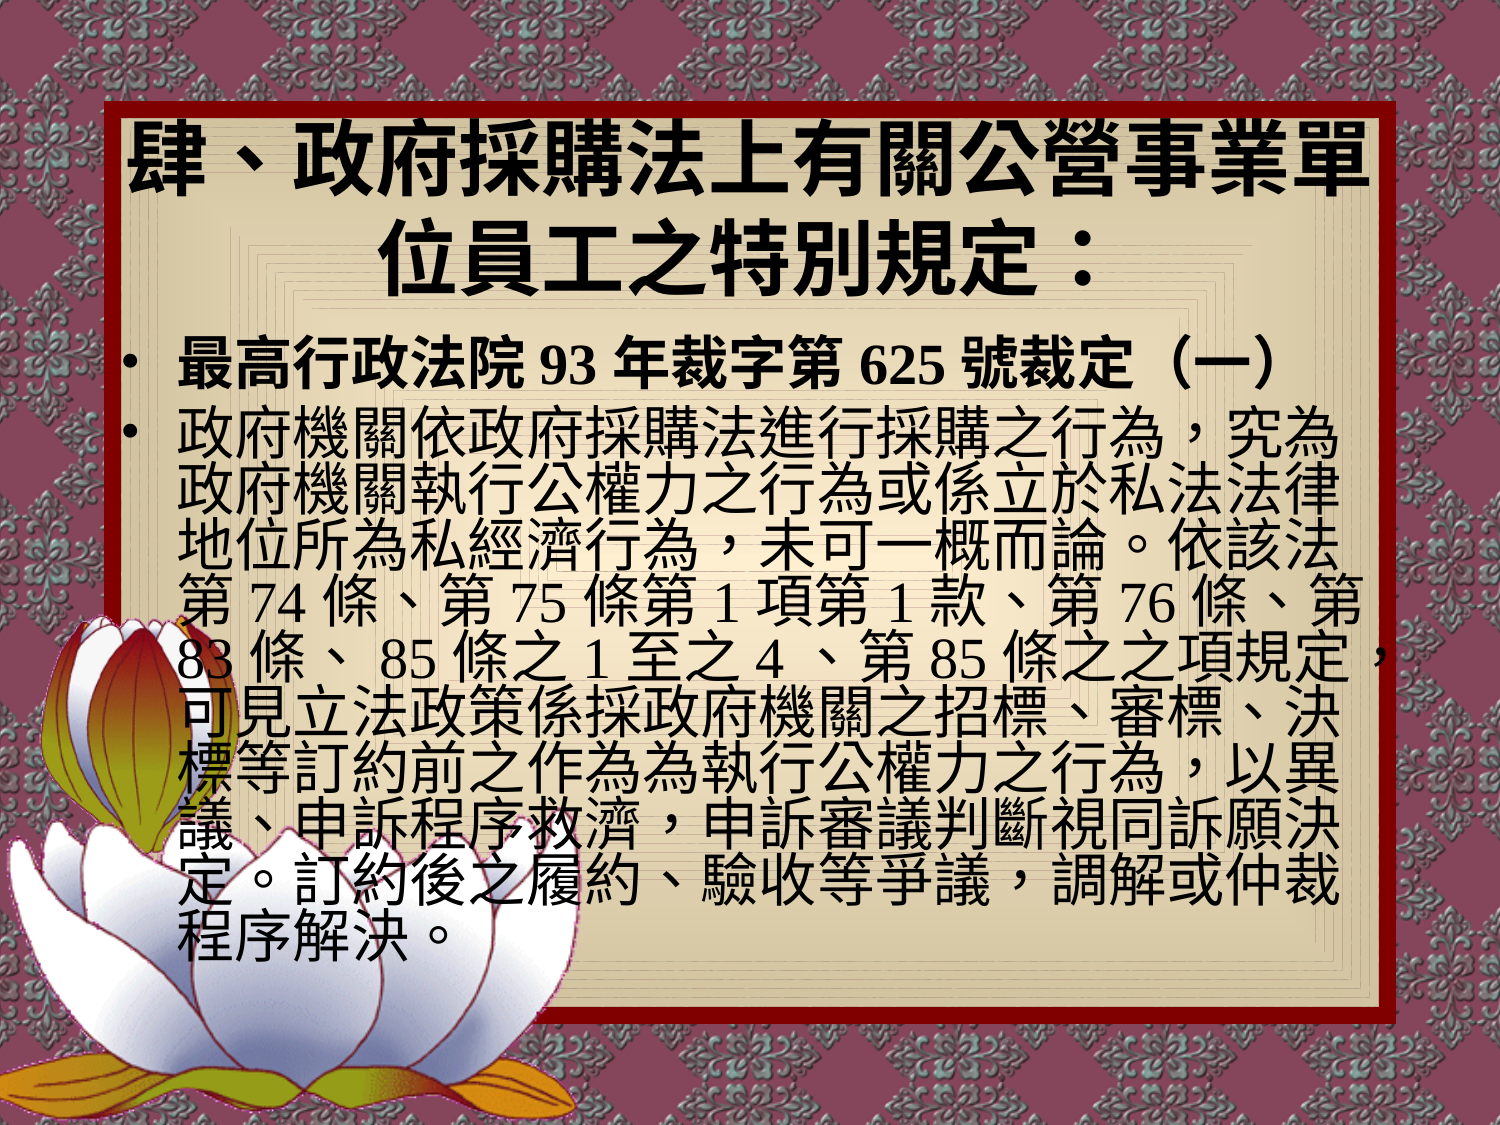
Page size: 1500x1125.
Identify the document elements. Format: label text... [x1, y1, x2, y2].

picture [0, 0, 1500, 1125]
list 最高行政法院93年裁字第625號裁定（一） 政府機關依政府採購法進行採購之行為，究為政府機關執行公權力之行為或係立於私法法律地位所為私經濟行為，未可一概而論。依該法第74條、第75條第1項第1款、第76條、第83條、85條之1至之4、第85條之之項規定，可見立法政策係採政府機關之招標、審標、決標等訂約前之作為為執行公權力之行為，以異議、申訴程序救濟，申訴審議判斷視同訴願決定。訂約後之履約、驗收等爭議，調解或仲裁程序解決。 [112, 324, 1388, 988]
title 肆、政府採購法上有關公營事業單位員工之特別規定： [112, 112, 1388, 300]
